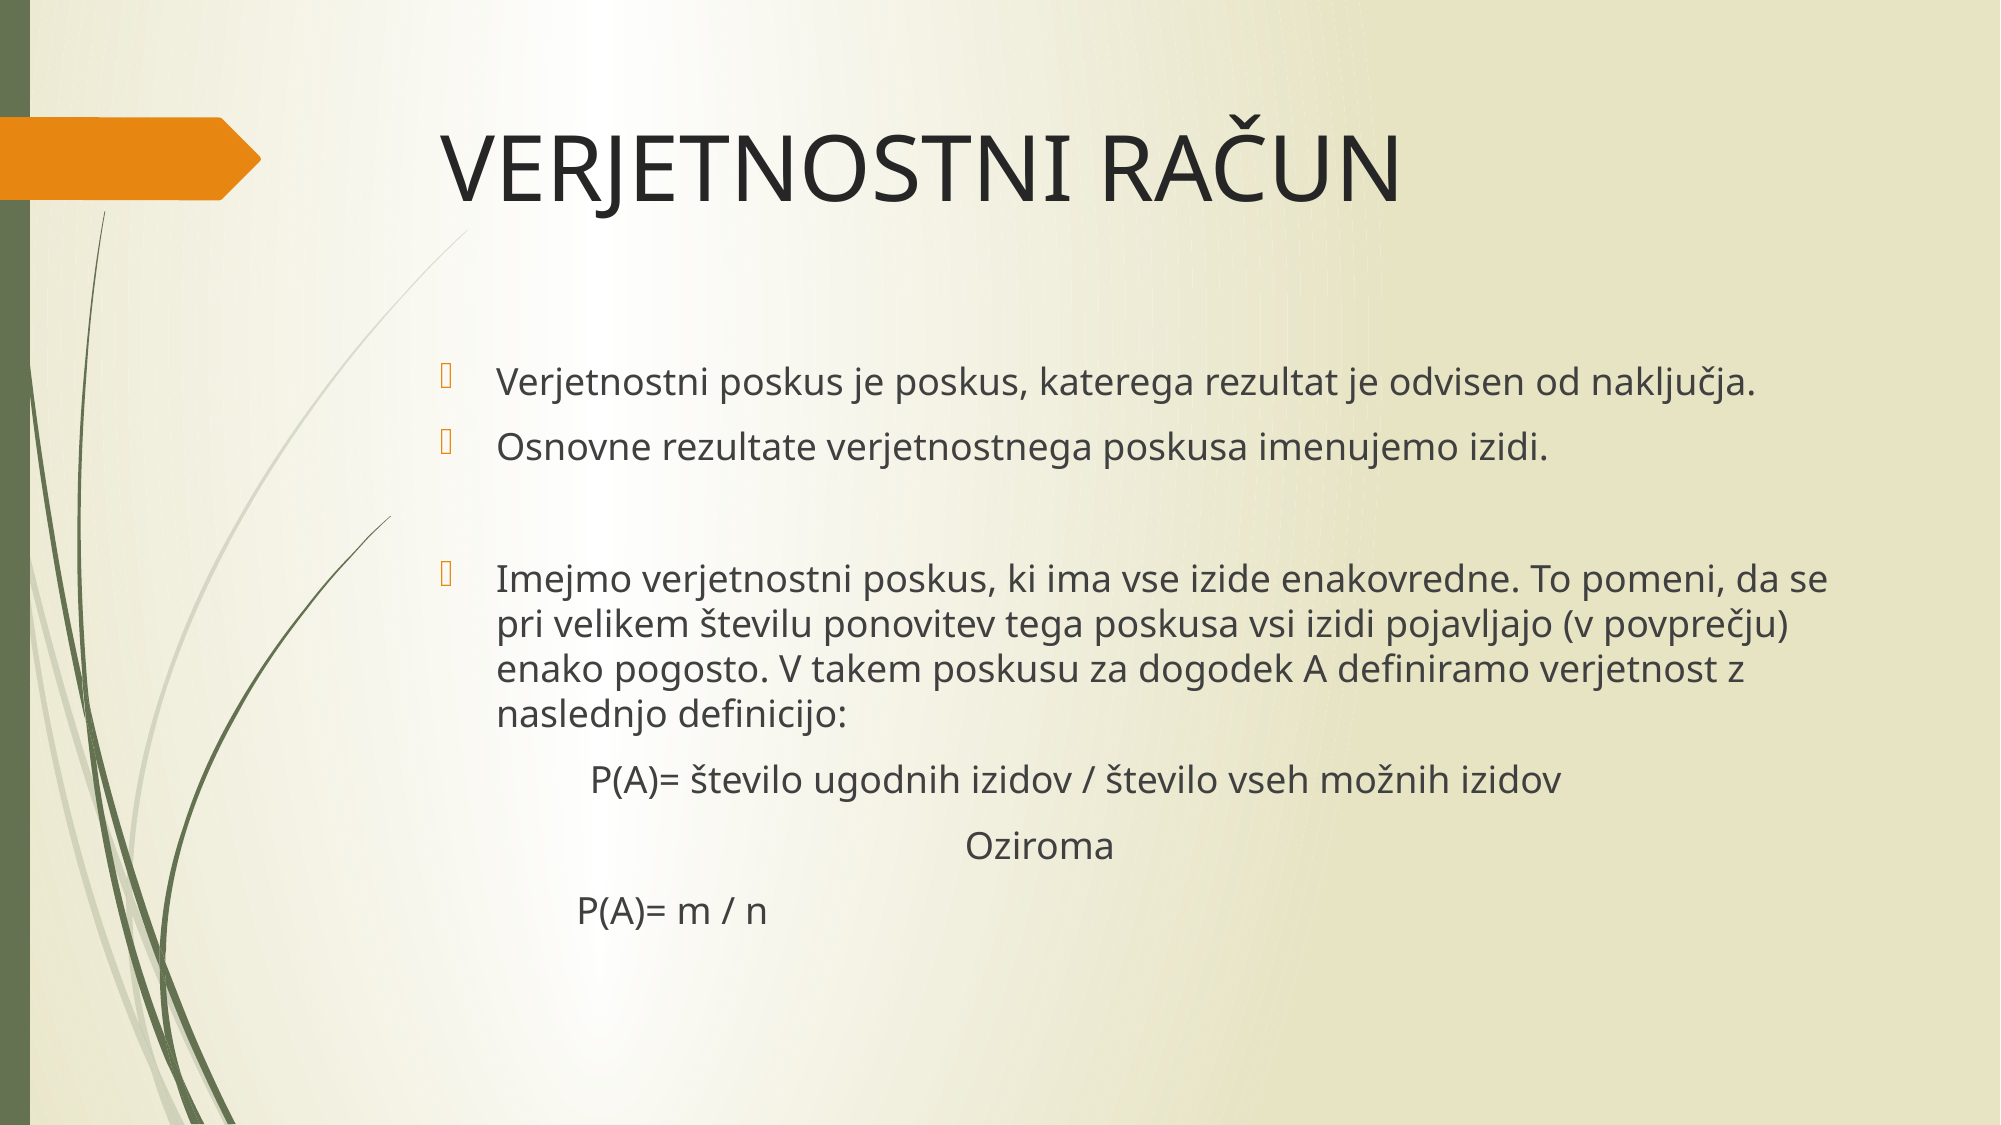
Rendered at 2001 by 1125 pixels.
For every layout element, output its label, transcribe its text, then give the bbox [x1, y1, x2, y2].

list Verjetnostni poskus je poskus, katerega rezultat je odvisen od naključja. Osnovne rezultate verjetnostnega poskusa imenujemo izidi. Imejmo verjetnostni poskus, ki ima vse izide enakovredne. To pomeni, da se pri velikem številu ponovitev tega poskusa vsi izidi pojavljajo (v povprečju) enako pogosto. V takem poskusu za dogodek A definiramo verjetnost z naslednjo definicijo: P(A)= število ugodnih izidov / število vseh možnih izidov Oziroma P(A)= m / n [424, 350, 1888, 970]
title VERJETNOSTNI RAČUN [425, 102, 1888, 313]
